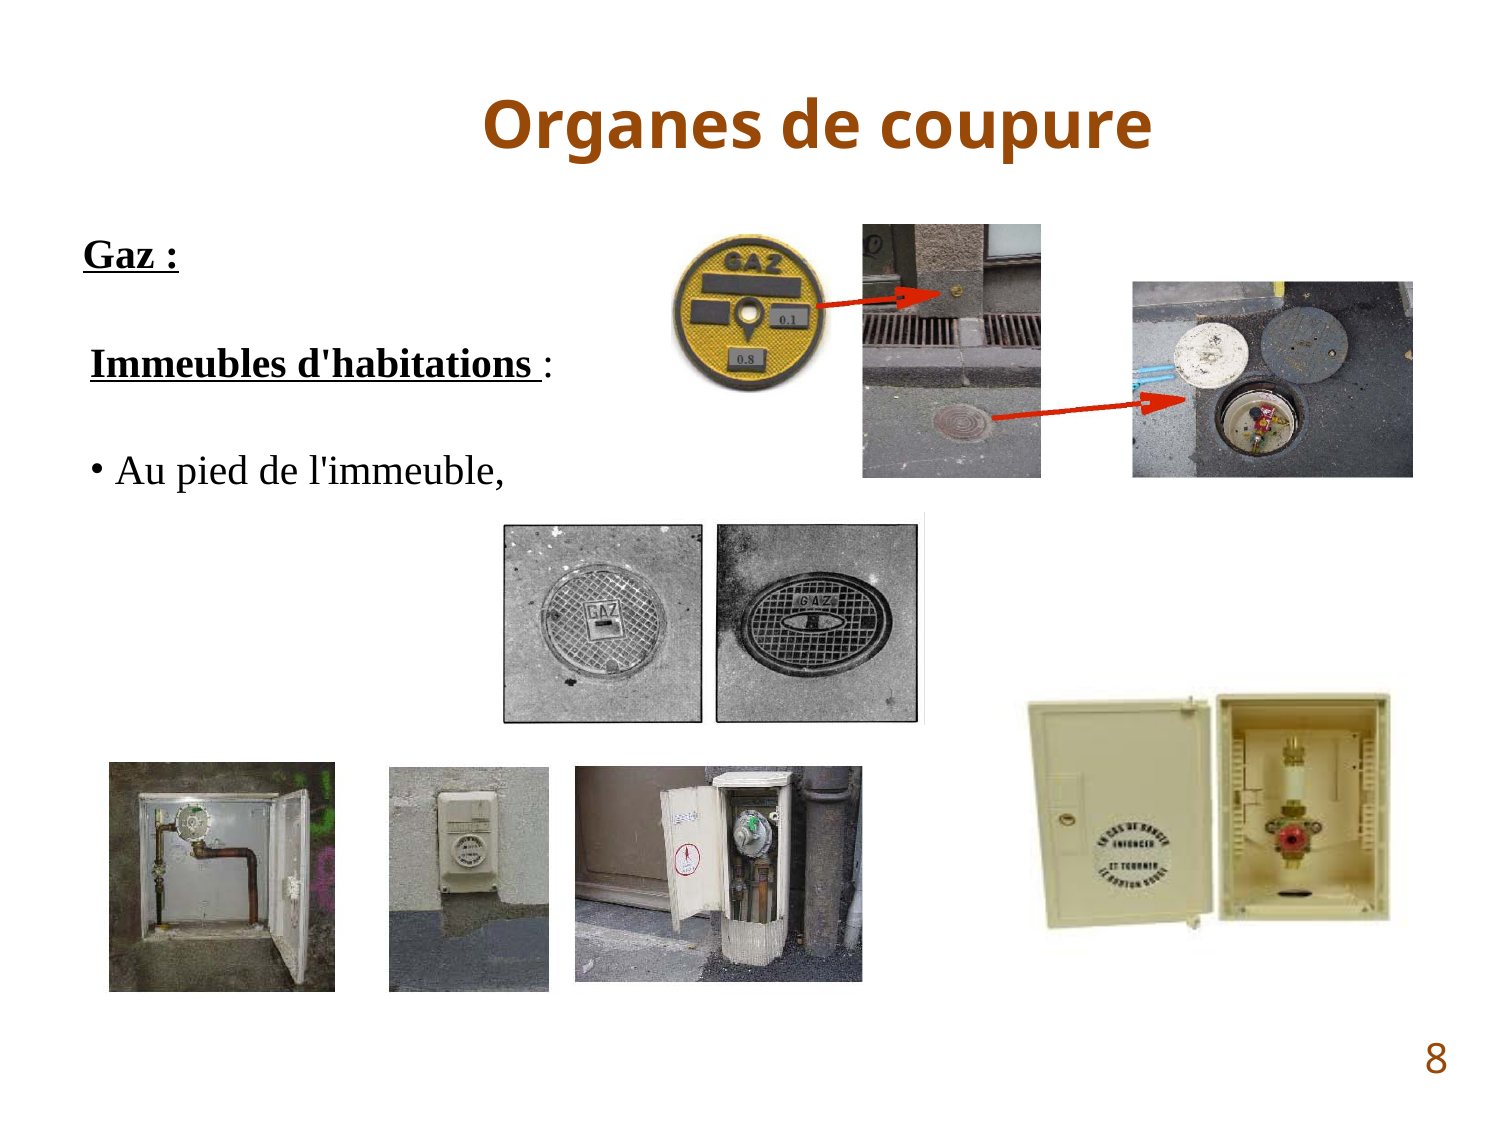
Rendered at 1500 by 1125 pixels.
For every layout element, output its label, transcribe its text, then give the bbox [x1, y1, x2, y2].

picture [999, 650, 1438, 979]
picture [487, 512, 925, 725]
picture [662, 224, 1413, 478]
text_box Immeubles d'habitations : Au pied de l'immeuble, [75, 324, 1419, 501]
text_box Gaz : [67, 215, 1412, 285]
title Organes de coupure [183, 45, 1454, 200]
picture [99, 762, 863, 995]
text_box <numéro> [1113, 1029, 1464, 1090]
